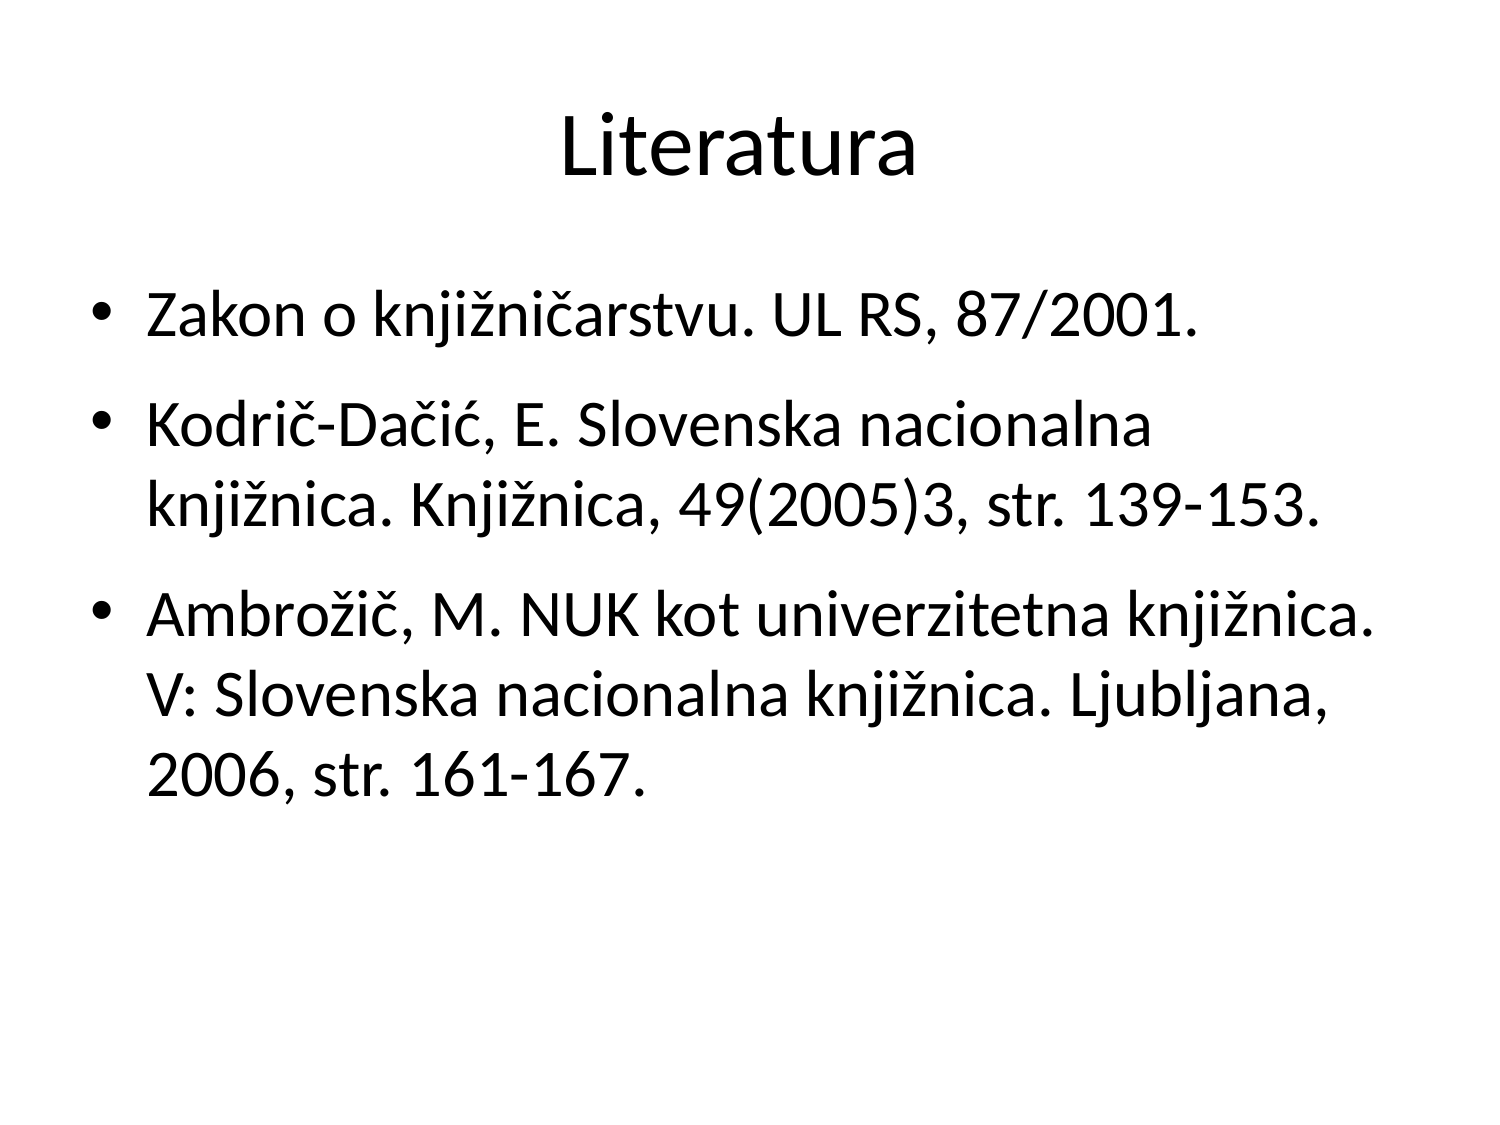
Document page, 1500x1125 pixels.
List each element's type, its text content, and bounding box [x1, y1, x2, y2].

title Literatura [75, 45, 1425, 233]
list Zakon o knjižničarstvu. UL RS, 87/2001. Kodrič-Dačić, E. Slovenska nacionalna knjižnica. Knjižnica, 49(2005)3, str. 139-153. Ambrožič, M. NUK kot univerzitetna knjižnica. V: Slovenska nacionalna knjižnica. Ljubljana, 2006, str. 161-167. [75, 262, 1425, 1005]
